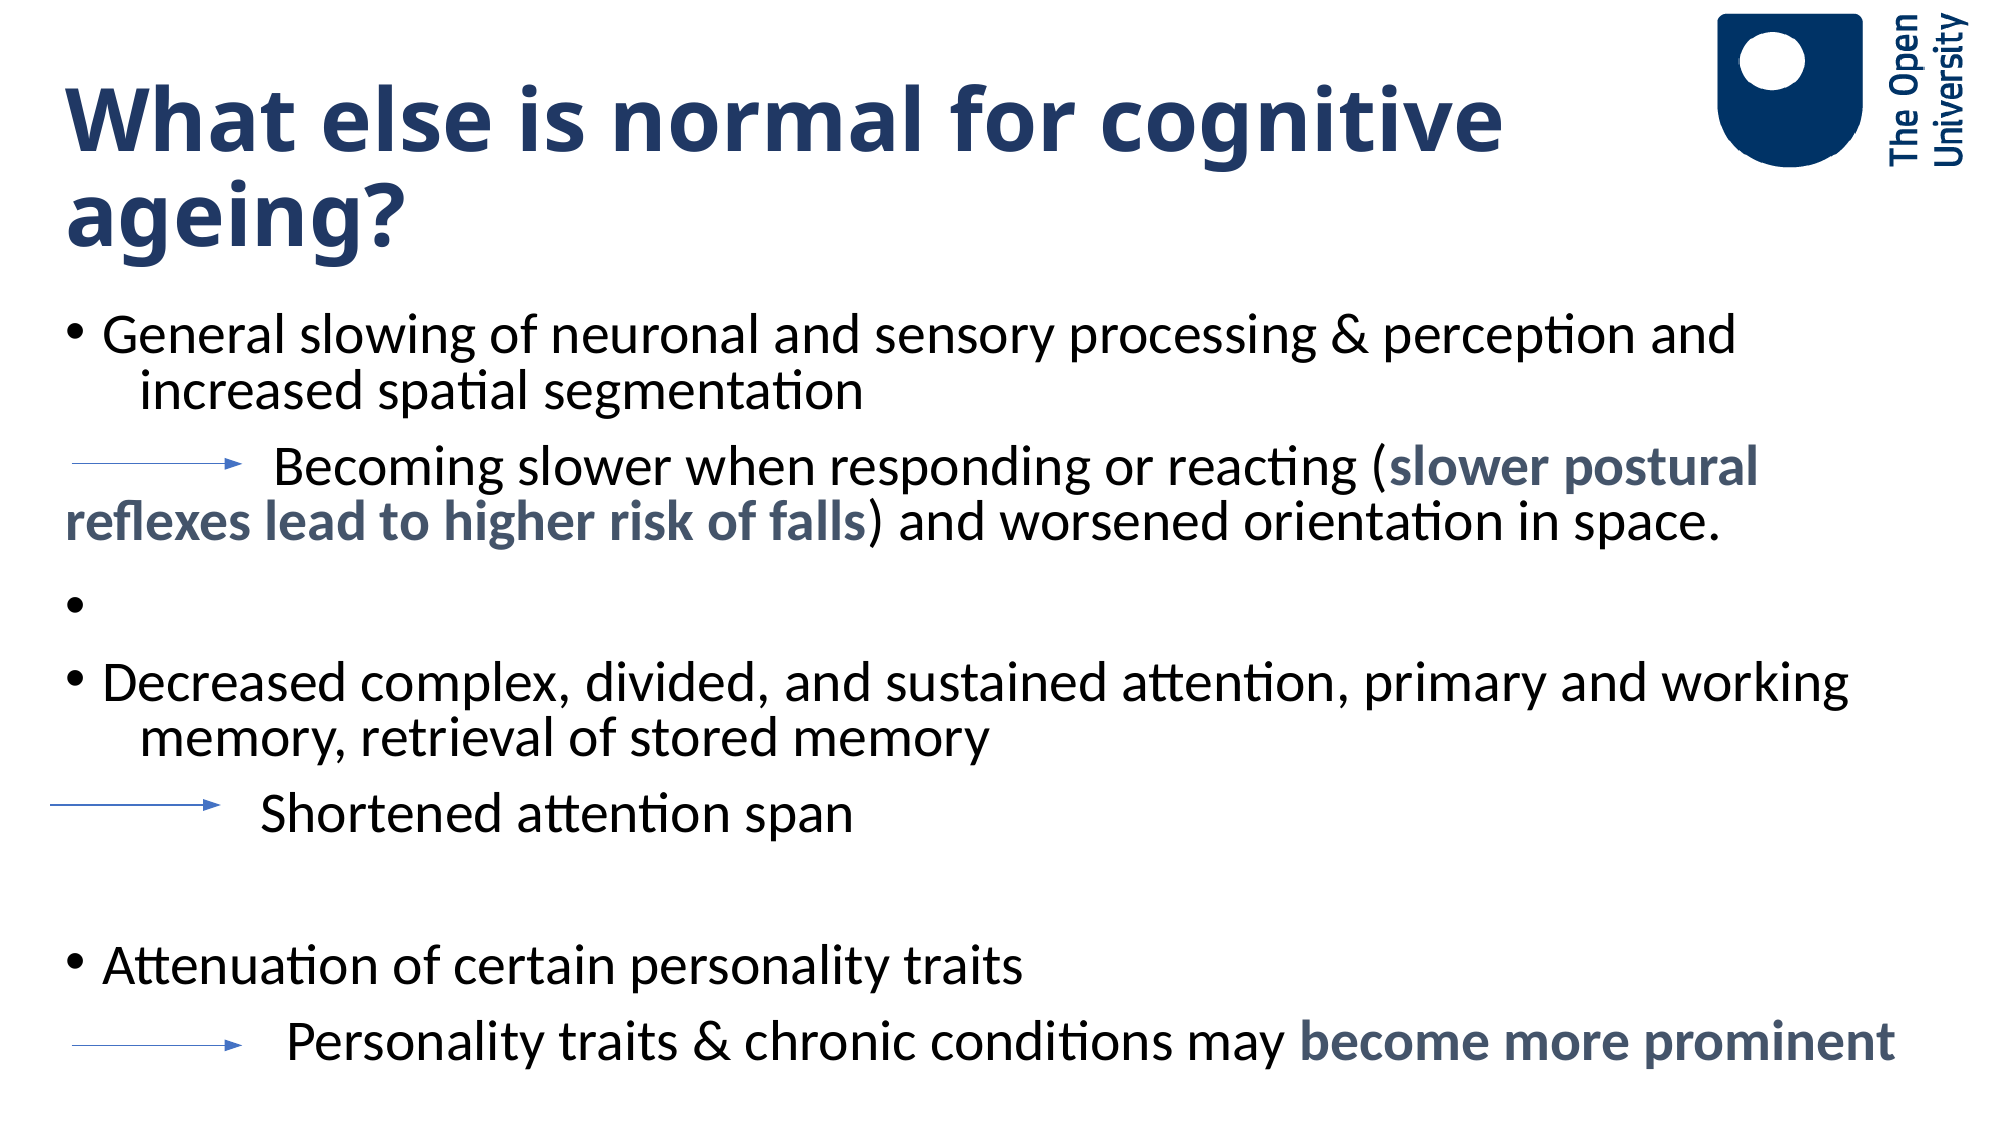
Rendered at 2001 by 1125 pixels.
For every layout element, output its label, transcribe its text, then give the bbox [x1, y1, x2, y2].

title What else is normal for cognitive ageing? [50, 61, 1694, 280]
list General slowing of neuronal and sensory processing & perception and increased spatial segmentation Becoming slower when responding or reacting (slower postural reflexes lead to higher risk of falls) and worsened orientation in space. Decreased complex, divided, and sustained attention, primary and working memory, retrieval of stored memory Shortened attention span Attenuation of certain personality traits Personality traits & chronic conditions may become more prominent [50, 302, 1950, 1085]
picture [1716, 10, 1971, 170]
